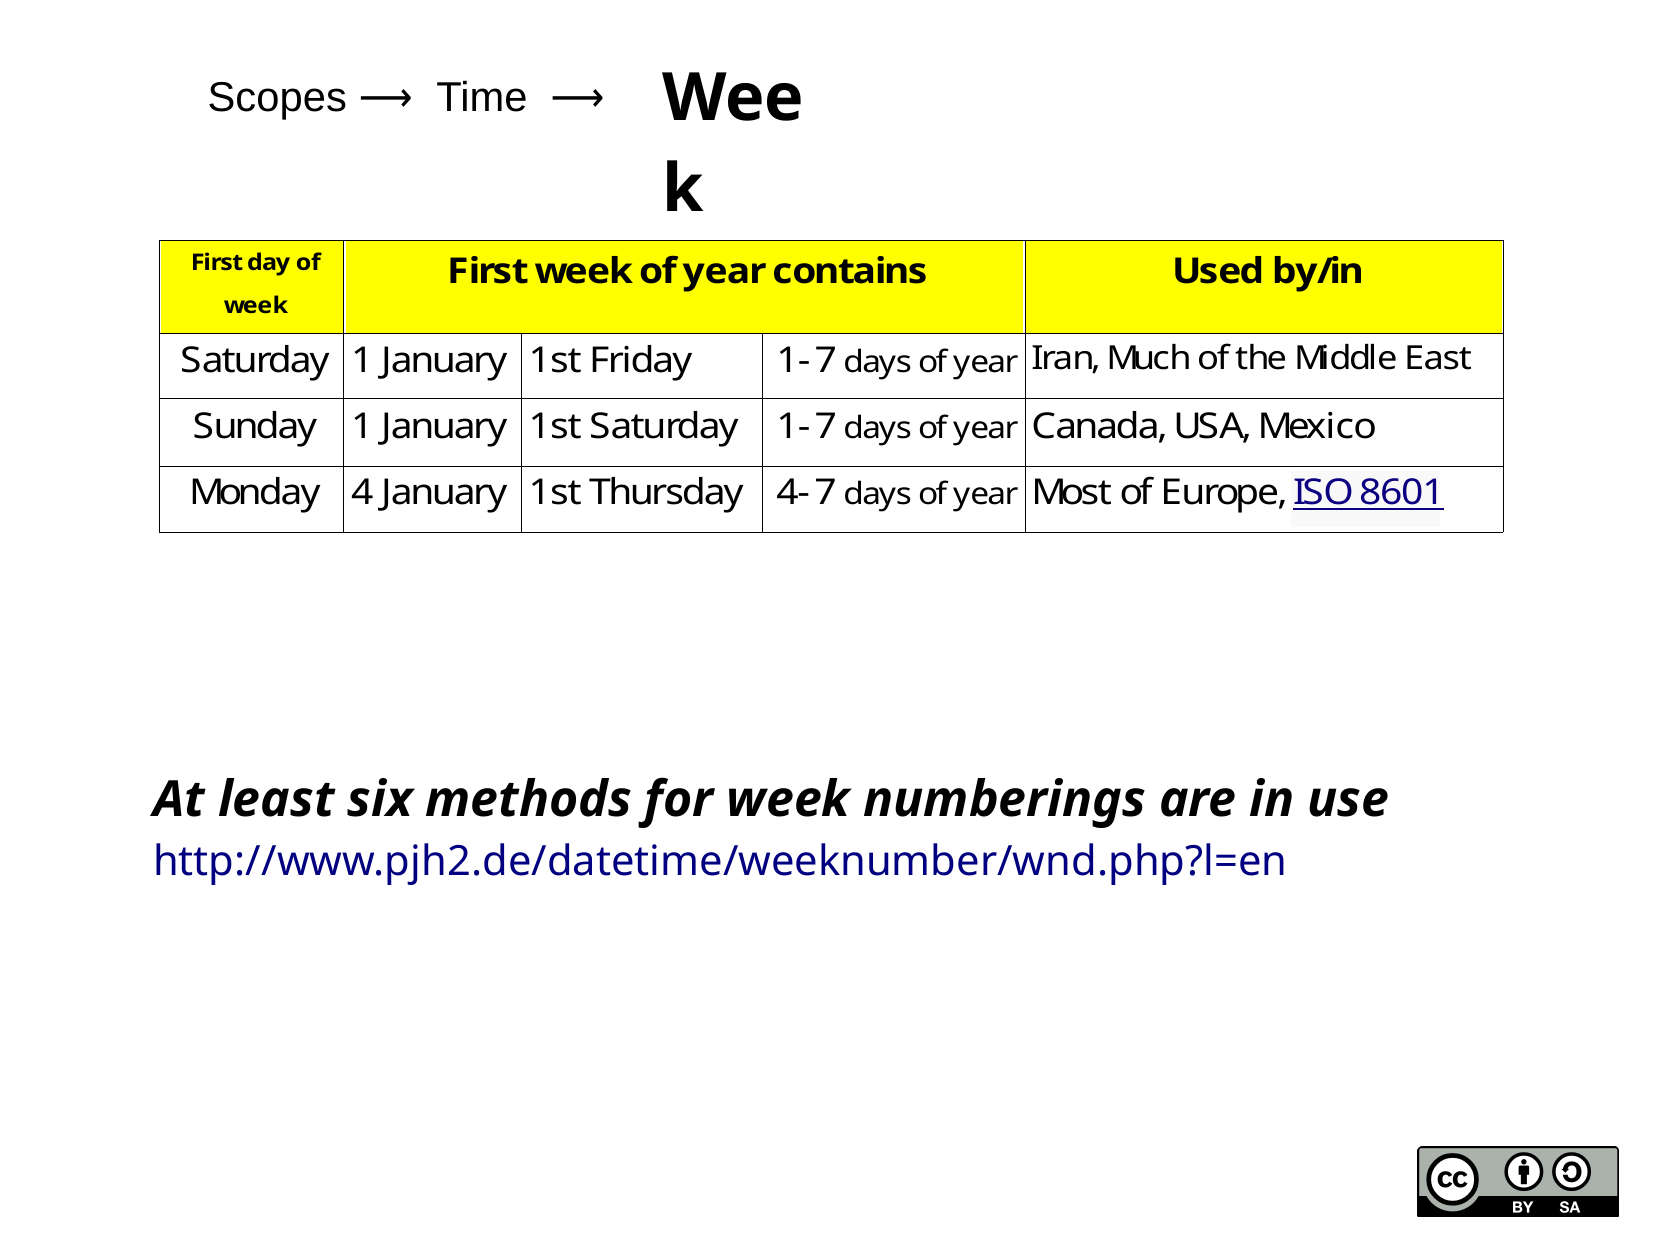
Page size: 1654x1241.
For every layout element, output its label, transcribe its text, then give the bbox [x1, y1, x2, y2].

picture [1417, 1146, 1619, 1217]
chart [1, 94, 1654, 702]
text_box At least six methods for week numberings are in use http://www.pjh2.de/datetime/weeknumber/wnd.php?l=en [138, 755, 1367, 930]
text_box Scopes ⟶ Time ⟶ [192, 65, 620, 169]
chart [677, 178, 688, 190]
text_box Week [647, 41, 853, 178]
